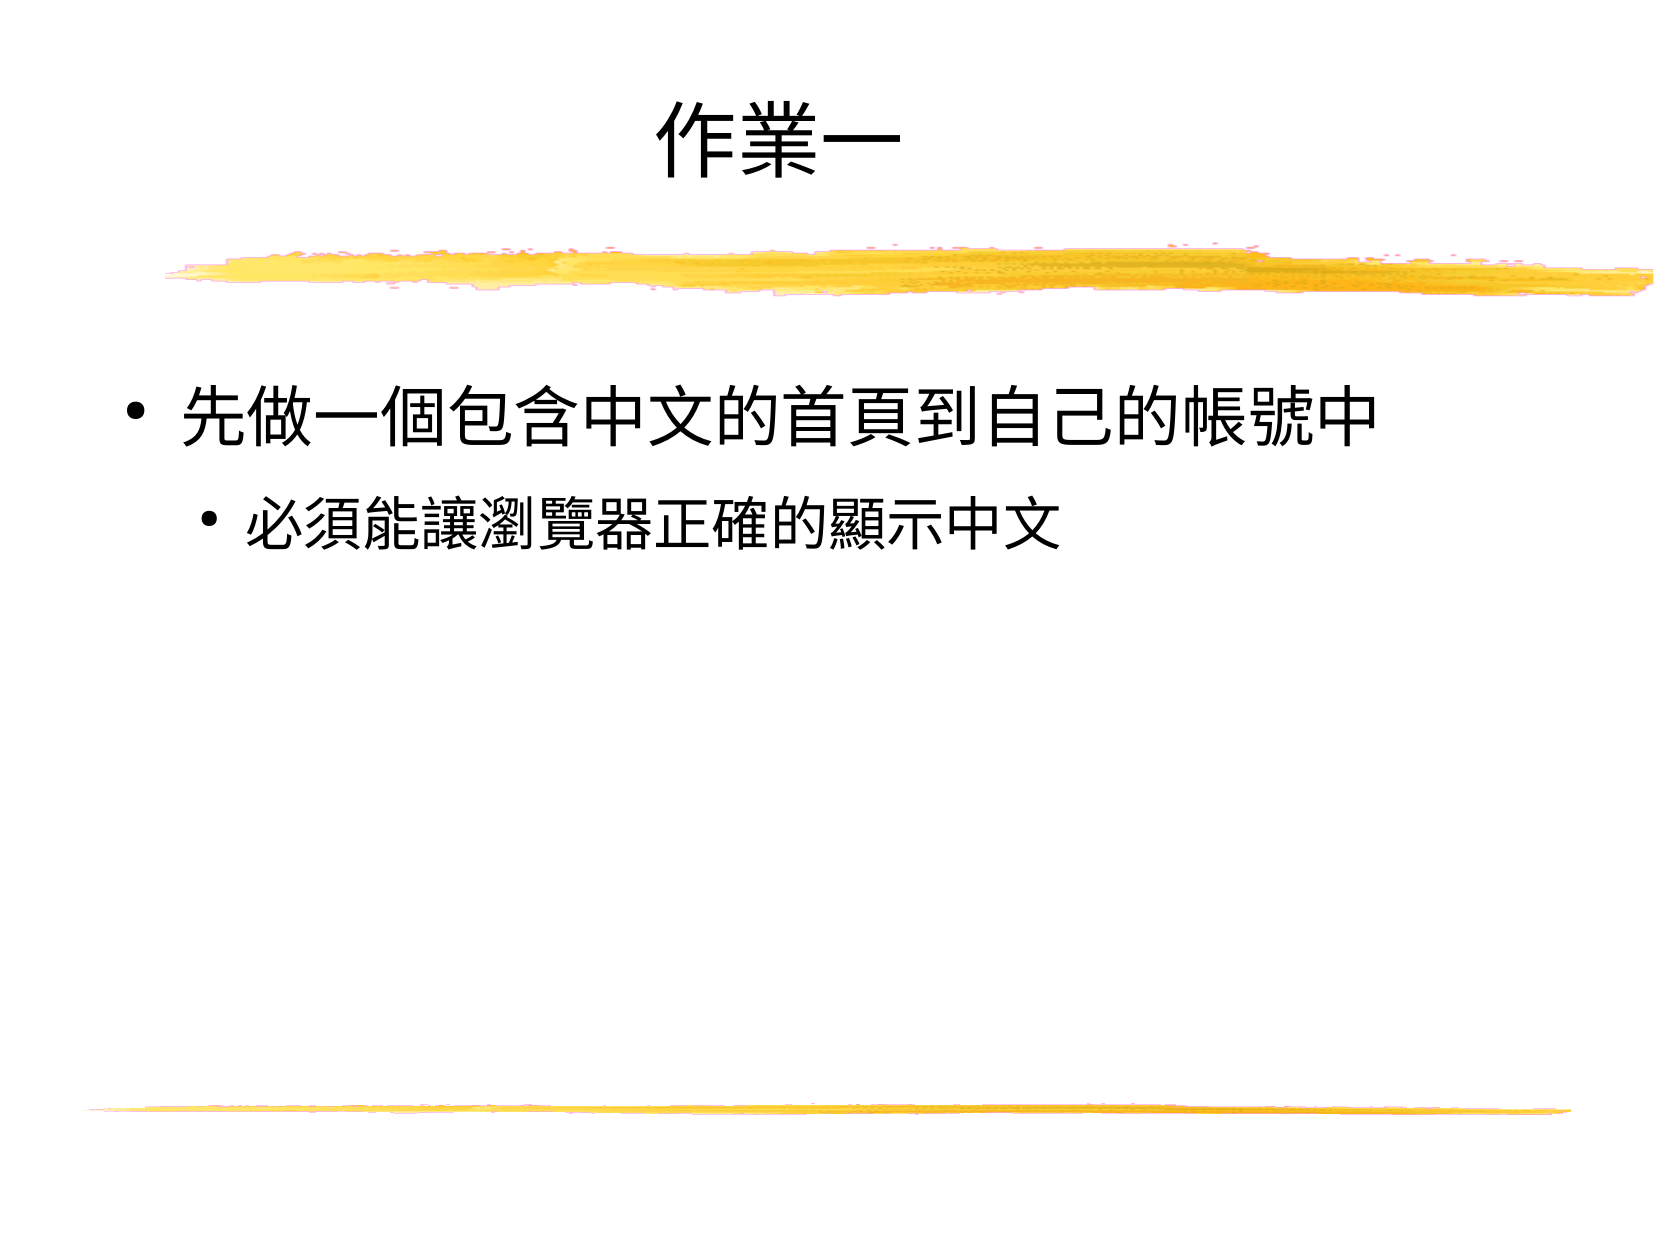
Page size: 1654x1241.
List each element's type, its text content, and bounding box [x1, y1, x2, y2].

title 作業一 [76, 28, 1482, 235]
list 先做一個包含中文的首頁到自己的帳號中 必須能讓瀏覽器正確的顯示中文 [124, 358, 1530, 1103]
picture [165, 237, 1654, 308]
picture [82, 1102, 1571, 1117]
